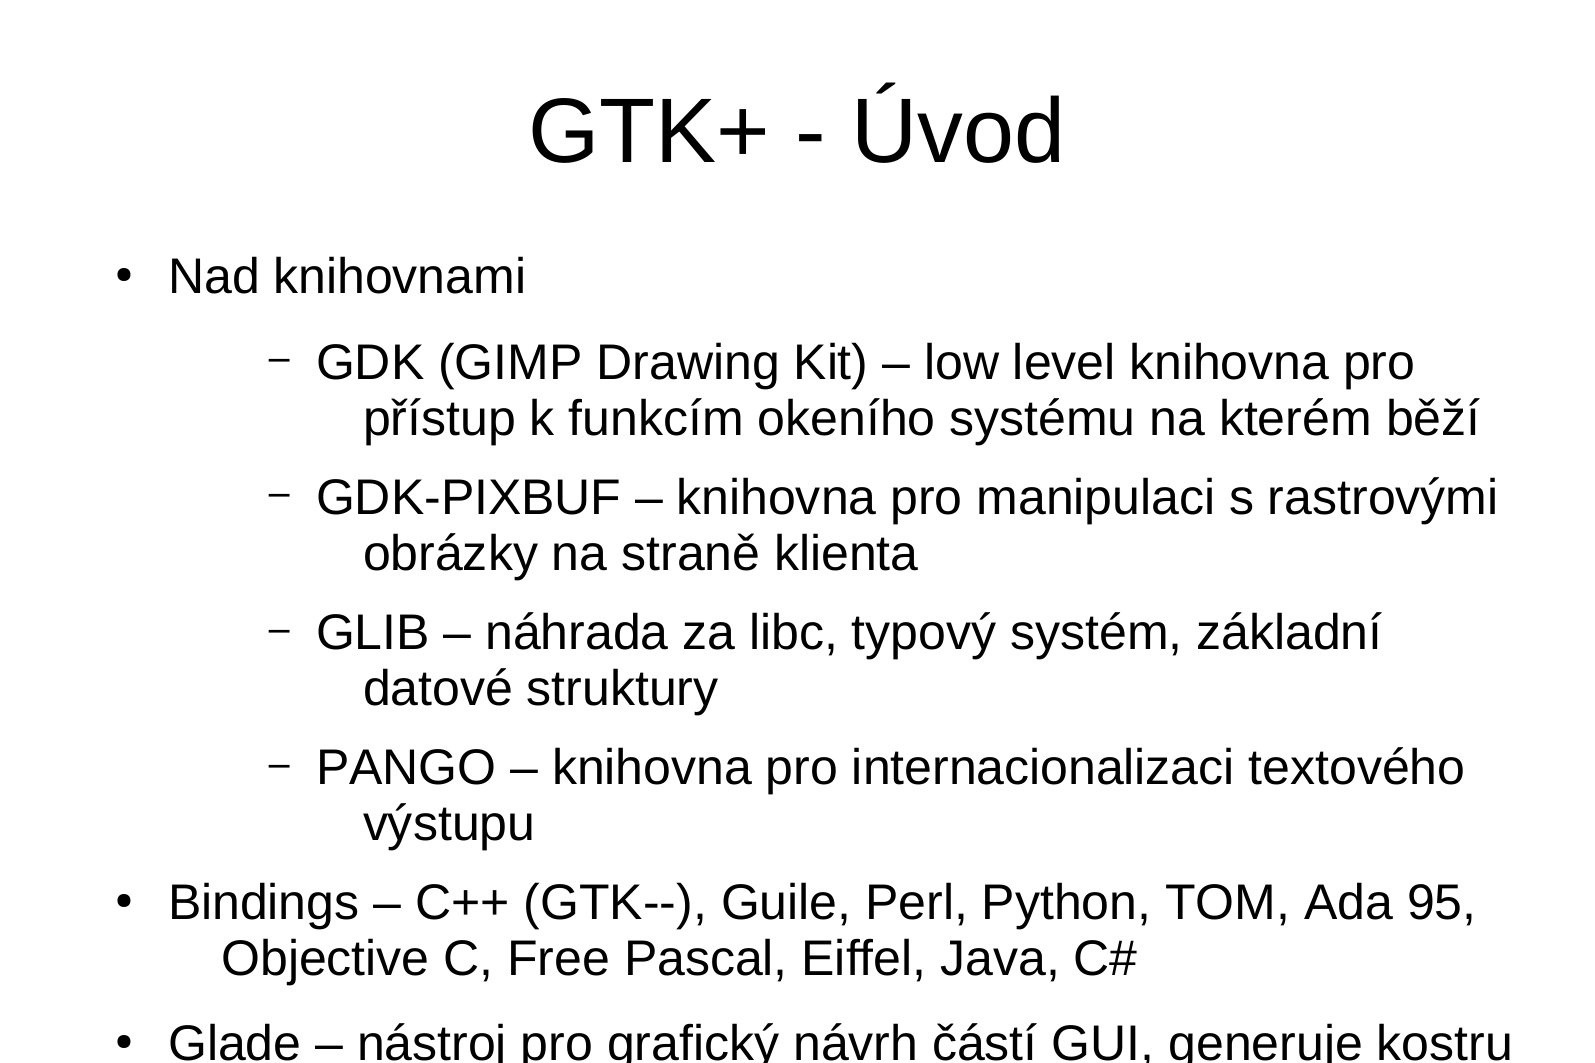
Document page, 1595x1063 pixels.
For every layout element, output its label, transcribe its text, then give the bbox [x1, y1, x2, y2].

list Nad knihovnami GDK (GIMP Drawing Kit) – low level knihovna pro přístup k funkcím okeního systému na kterém běží GDK-PIXBUF – knihovna pro manipulaci s rastrovými obrázky na straně klienta GLIB – náhrada za libc, typový systém, základní datové struktury PANGO – knihovna pro internacionalizaci textového výstupu Bindings – C++ (GTK--), Guile, Perl, Python, TOM, Ada 95, Objective C, Free Pascal, Eiffel, Java, C# Glade – nástroj pro grafický návrh částí GUI, generuje kostru programu [79, 248, 1515, 1025]
title GTK+ - Úvod [79, 42, 1515, 220]
